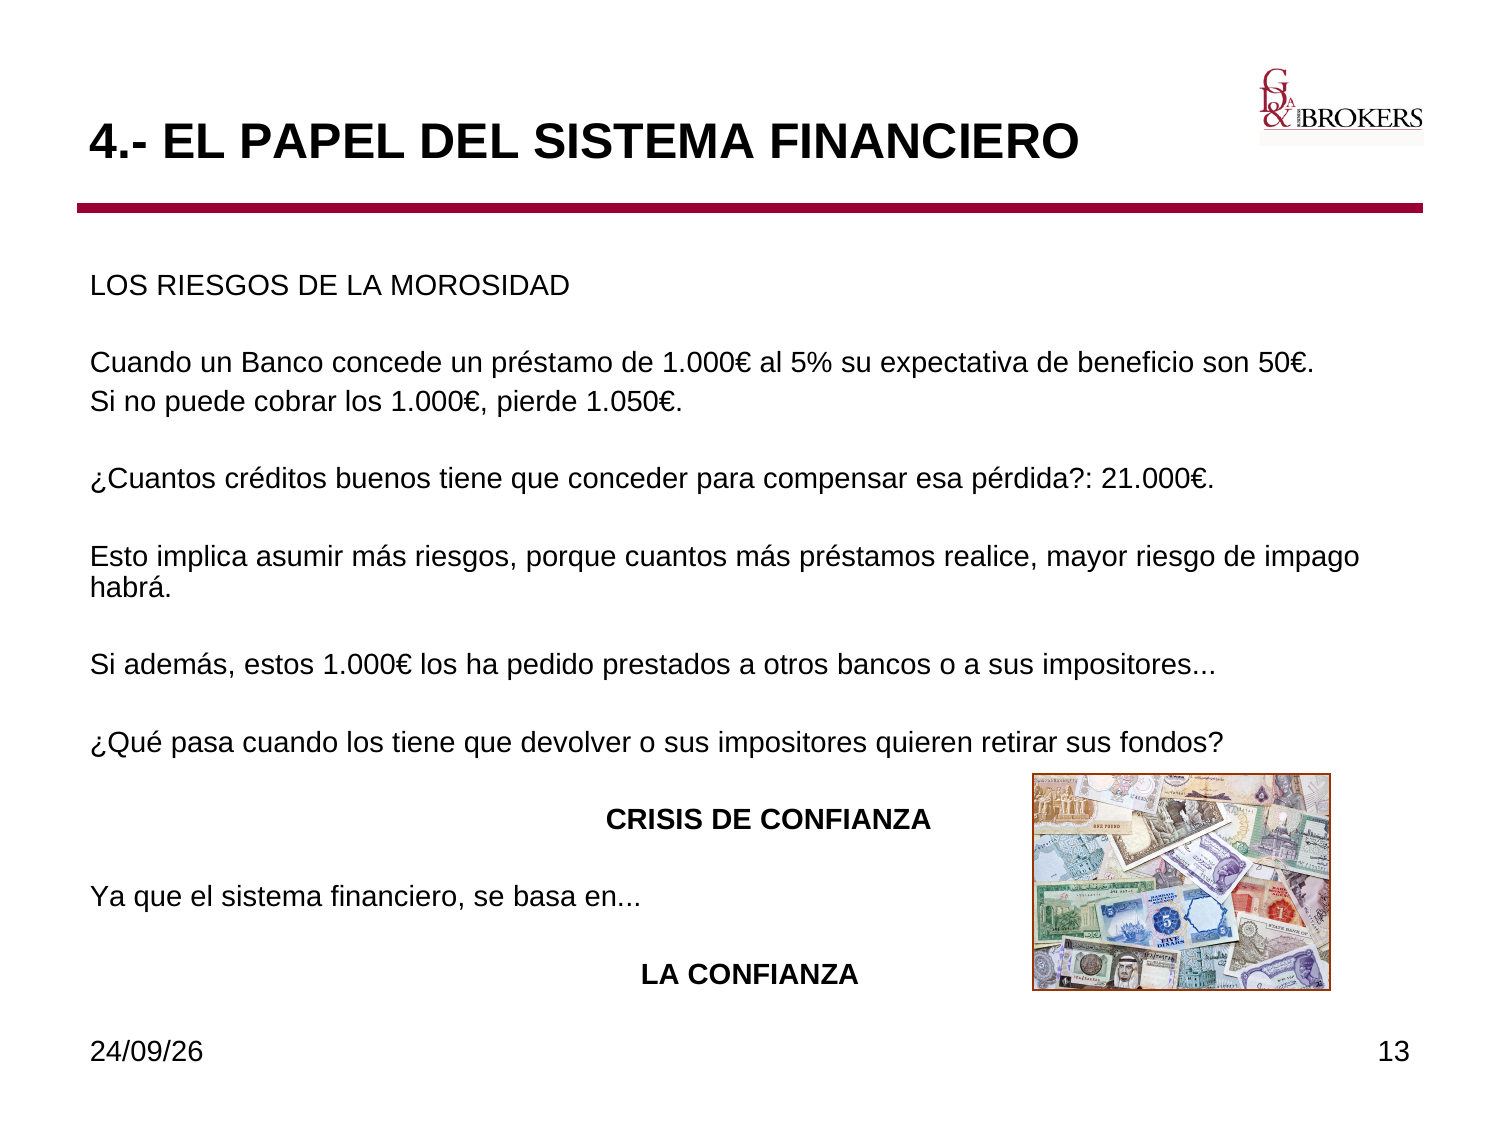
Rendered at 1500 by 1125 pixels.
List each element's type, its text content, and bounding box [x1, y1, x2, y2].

list LOS RIESGOS DE LA MOROSIDAD Cuando un Banco concede un préstamo de 1.000€ al 5% su expectativa de beneficio son 50€. Si no puede cobrar los 1.000€, pierde 1.050€. ¿Cuantos créditos buenos tiene que conceder para compensar esa pérdida?: 21.000€. Esto implica asumir más riesgos, porque cuantos más préstamos realice, mayor riesgo de impago habrá. Si además, estos 1.000€ los ha pedido prestados a otros bancos o a sus impositores... ¿Qué pasa cuando los tiene que devolver o sus impositores quieren retirar sus fondos? CRISIS DE CONFIANZA Ya que el sistema financiero, se basa en... LA CONFIANZA [75, 262, 1426, 1006]
title 4.- EL PAPEL DEL SISTEMA FINANCIERO [75, 45, 1426, 233]
picture [1033, 774, 1329, 989]
